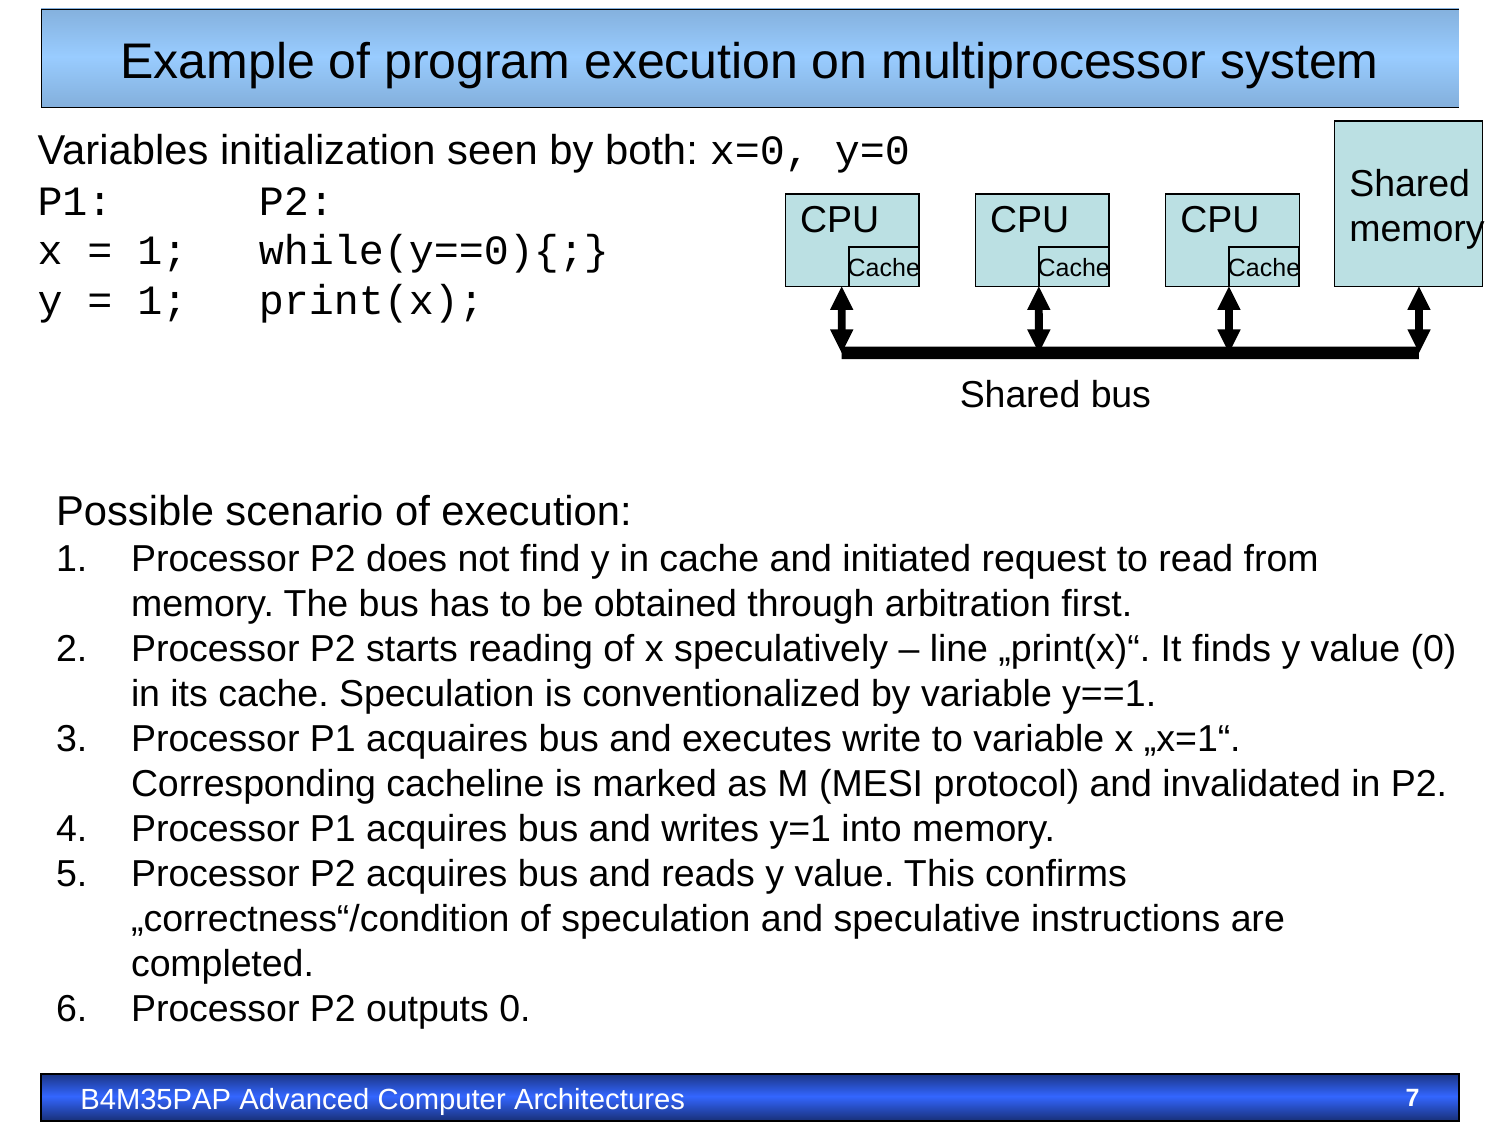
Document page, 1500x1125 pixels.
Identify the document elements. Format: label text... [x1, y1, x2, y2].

title Example of program execution on multiprocessor system [41, 8, 1459, 108]
text_box Cache [1228, 246, 1300, 287]
text_box Cache [1043, 246, 1110, 287]
text_box CPU [1165, 193, 1300, 287]
text_box Shared memory [1334, 120, 1483, 287]
text_box Shared bus [945, 363, 1166, 423]
text_box CPU [1043, 193, 1110, 246]
text_box Variables initialization seen by both: x=0, y=0 P1: P2: x = 1; while(y==0){;} y = 1; print(x); [22, 115, 1043, 331]
text_box Possible scenario of execution: Processor P2 does not find y in cache and initiated request to read from memory. The bus has to be obtained through arbitration first. Processor P2 starts reading of x speculatively – line „print(x)“. It finds y value (0) in its cache. Speculation is conventionalized by variable y==1. Processor P1 acquaires bus and executes write to variable x „x=1“. Corresponding cacheline is marked as M (MESI protocol) and invalidated in P2. Processor P1 acquires bus and writes y=1 into memory. Processor P2 acquires bus and reads y value. This confirms „correctness“/condition of speculation and speculative instructions are completed. Processor P2 outputs 0. [41, 476, 1483, 1037]
